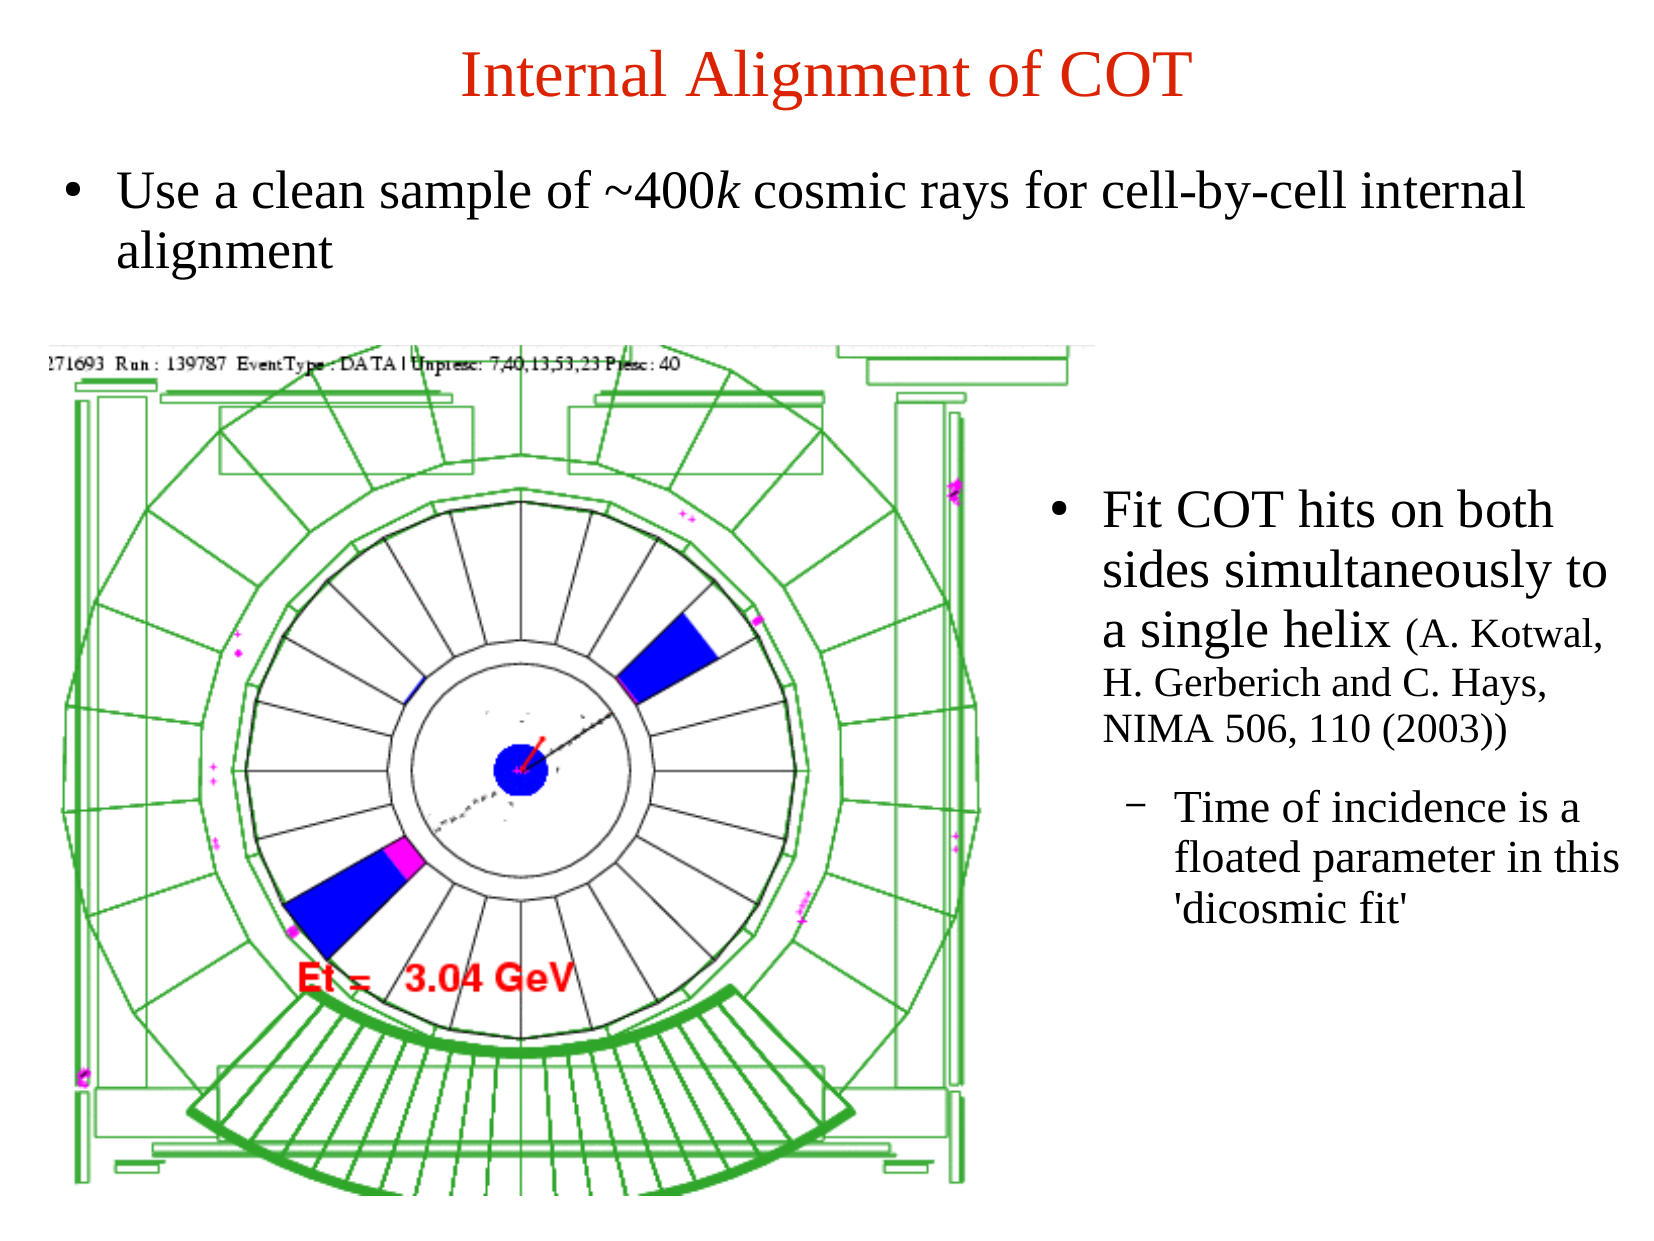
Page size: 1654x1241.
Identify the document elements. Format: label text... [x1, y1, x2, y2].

picture [49, 345, 1095, 1197]
list Fit COT hits on both sides simultaneously to a single helix (A. Kotwal, H. Gerberich and C. Hays, NIMA 506, 110 (2003)) Time of incidence is a floated parameter in this 'dicosmic fit' [1031, 479, 1629, 1050]
title Internal Alignment of COT [121, 20, 1534, 127]
list Use a clean sample of ~400k cosmic rays for cell-by-cell internal alignment [45, 160, 1619, 322]
